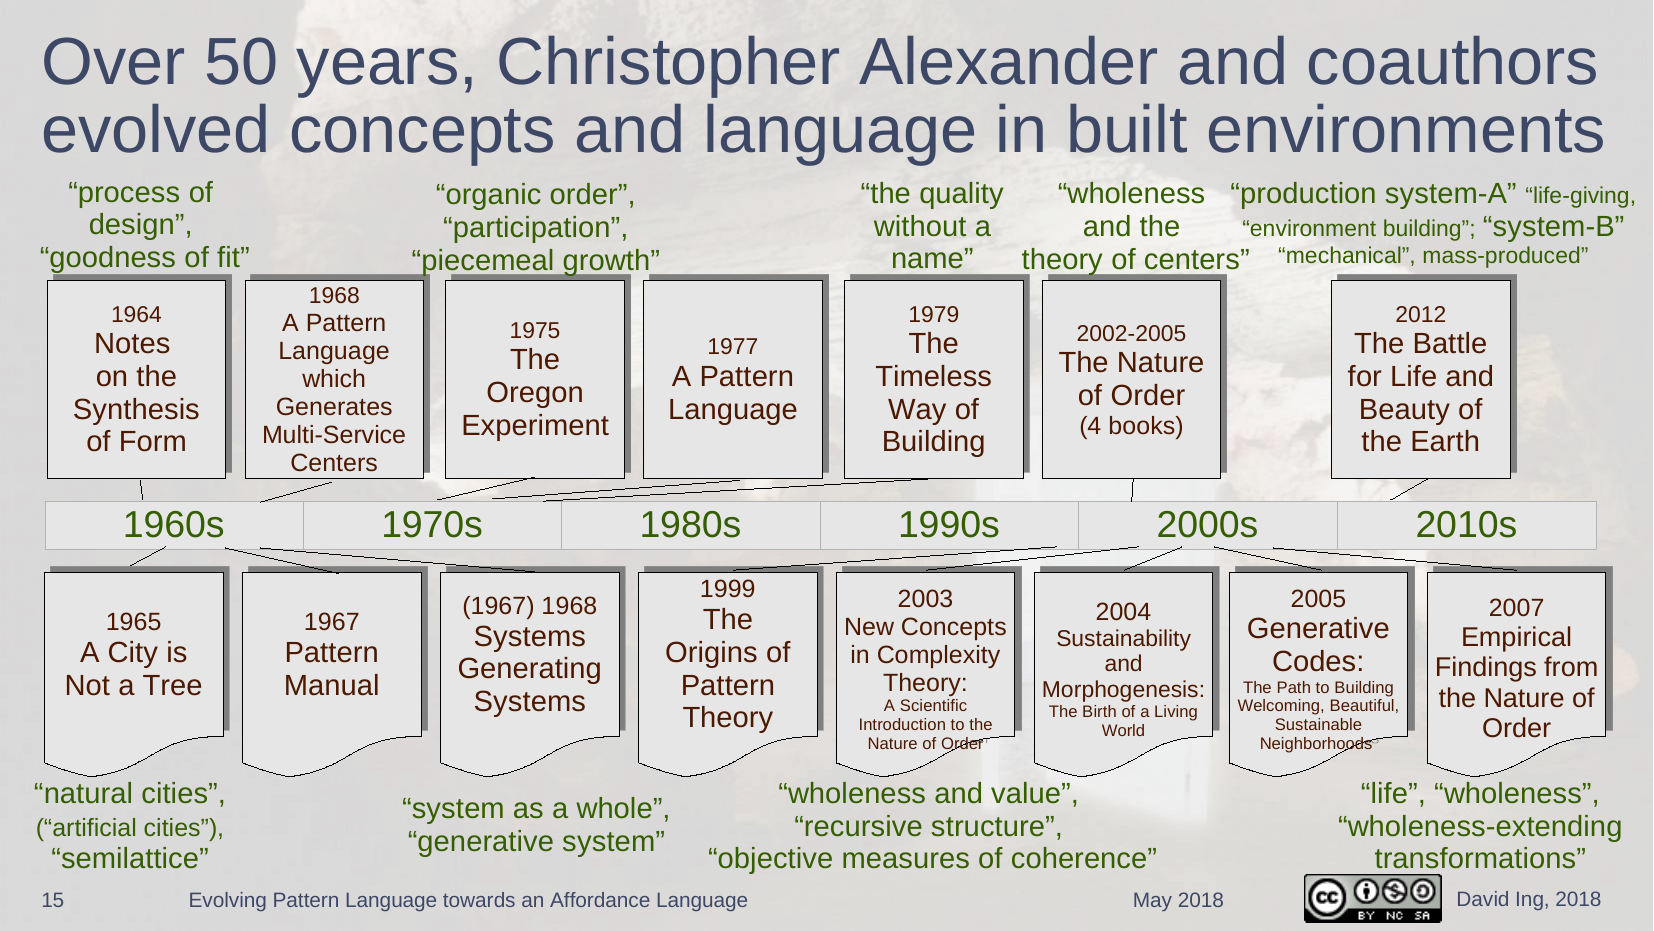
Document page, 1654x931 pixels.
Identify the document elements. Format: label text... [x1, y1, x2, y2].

text_box (1967) 1968 Systems Generating Systems [440, 572, 620, 769]
text_box 1975 The Oregon Experiment [445, 280, 625, 479]
text_box 1977 A Pattern Language [643, 280, 823, 479]
text_box 2005 Generative Codes: The Path to Building Welcoming, Beautiful, Sustainable Neighborhoods [1229, 572, 1408, 777]
table_header 1990s [821, 502, 1078, 549]
table_header 1960s [46, 502, 303, 549]
picture [1304, 874, 1442, 923]
text_box 1965 A City is Not a Tree [44, 572, 224, 769]
text_box “system as a whole”, “generative system” [383, 769, 690, 880]
text_box 1999 The Origins of Pattern Theory [638, 572, 818, 769]
text_box “process of design”, “goodness of fit” [27, 168, 263, 278]
text_box 2002-2005 The Nature of Order (4 books) [1042, 280, 1221, 479]
text_box 2004 Sustainability and Morphogenesis: The Birth of a Living World [1034, 572, 1213, 769]
text_box 2007 Empirical Findings from the Nature of Order [1427, 572, 1606, 769]
text_box 1967 Pattern Manual [0, 0, 1653, 931]
title Over 50 years, Christopher Alexander and coauthors evolved concepts and language in built environments [41, 30, 1613, 181]
text_box 2003 New Concepts in Complexity Theory: A Scientific Introduction to the Nature of Order [836, 572, 1015, 769]
text_box 1968 A Pattern Language which Generates Multi-Service Centers [245, 280, 424, 479]
text_box “natural cities”, (“artificial cities”), “semilattice” [21, 769, 239, 876]
text_box 2012 The Battle for Life and Beauty of the Earth [1331, 280, 1511, 479]
text_box “the quality without a name” [842, 169, 1011, 276]
text_box “life”, “wholeness”, “wholeness-extending transformations” [1327, 769, 1634, 880]
table_header 1980s [562, 502, 820, 549]
table_header 1970s [304, 502, 561, 549]
table_header 2010s [1338, 502, 1596, 549]
text_box “production system-A” “life-giving, “environment building”; “system-B” “mechanical”, mass-produced” [1213, 169, 1654, 276]
text_box “organic order”, “participation”, “piecemeal growth” [393, 170, 679, 275]
text_box “wholeness and value”, “recursive structure”, “objective measures of coherence” [690, 769, 1176, 880]
table_header 2000s [1079, 502, 1337, 549]
text_box “wholeness and the theory of centers” [1011, 169, 1213, 276]
text_box 1979 The Timeless Way of Building [844, 280, 1024, 479]
text_box 1964 Notes on the Synthesis of Form [47, 280, 226, 479]
